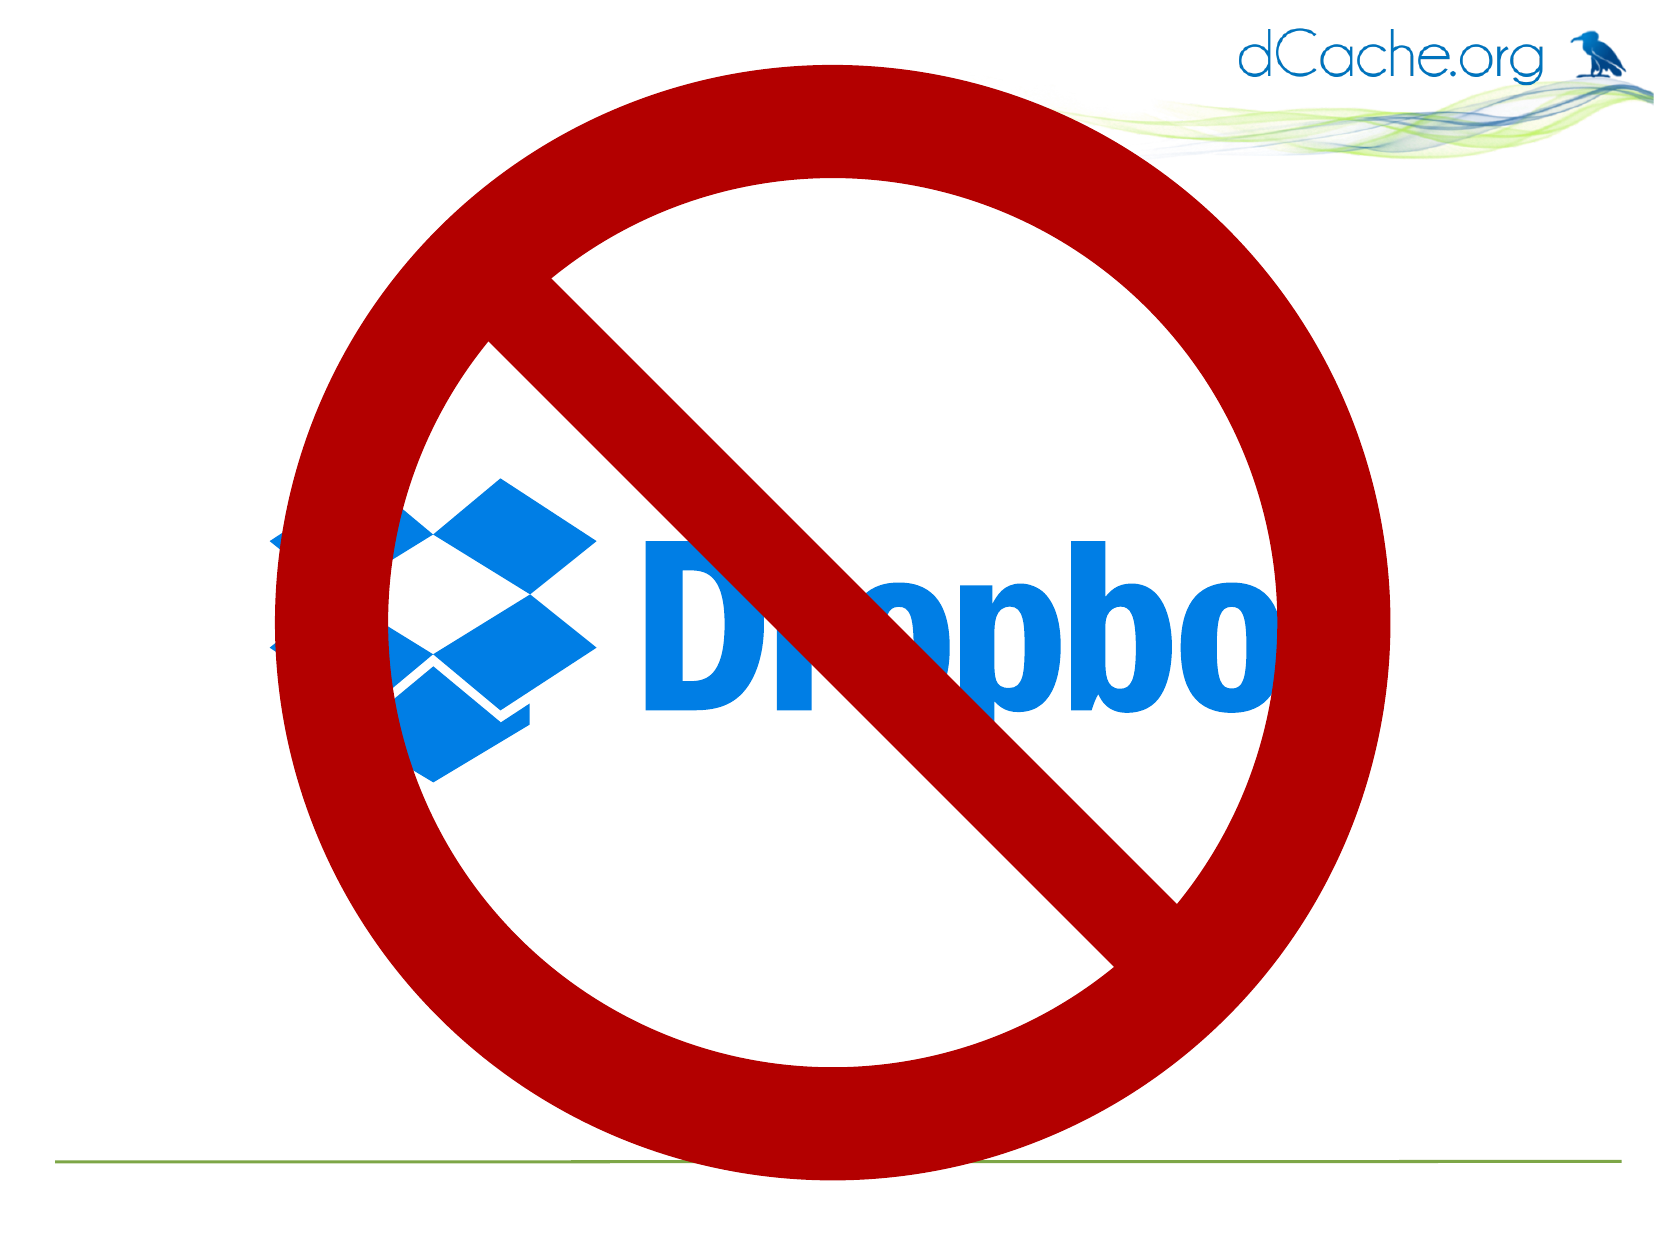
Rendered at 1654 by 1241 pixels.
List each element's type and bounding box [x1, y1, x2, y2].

picture [269, 16, 1654, 1183]
